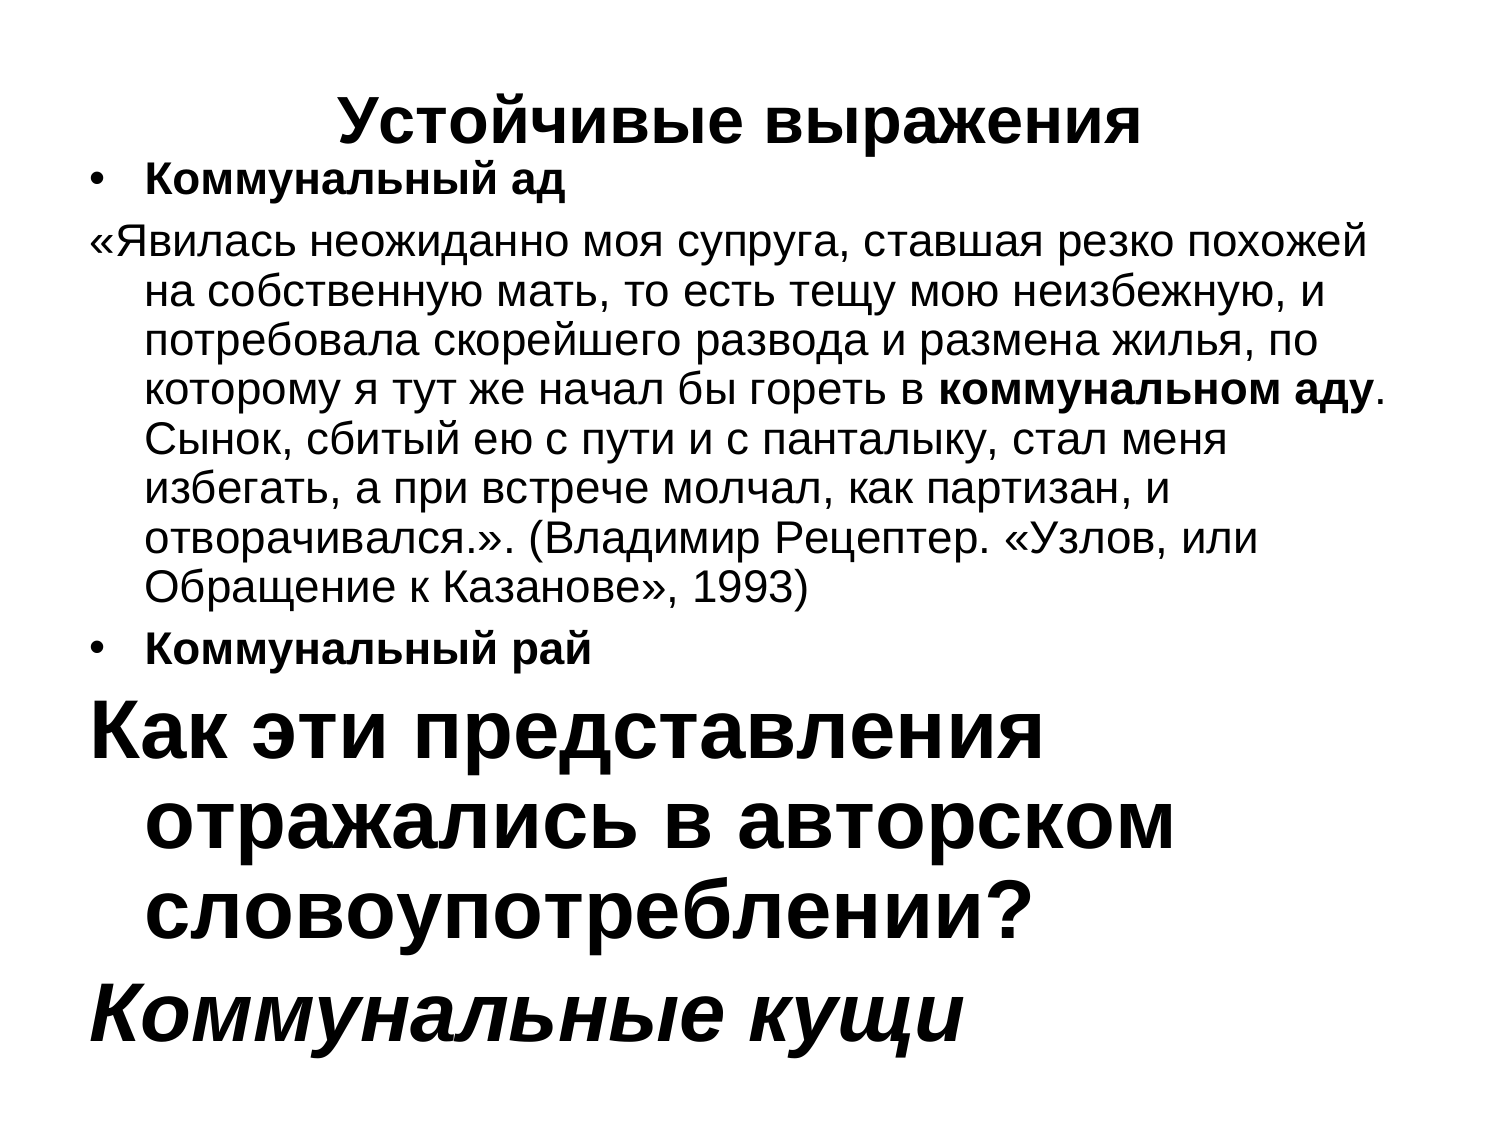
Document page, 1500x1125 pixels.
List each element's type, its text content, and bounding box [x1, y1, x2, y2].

list Коммунальный ад «Явилась неожиданно моя супруга, ставшая резко похожей на собственную мать, то есть тещу мою неизбежную, и потребовала скорейшего развода и размена жилья, по которому я тут же начал бы гореть в коммунальном аду. Сынок, сбитый ею с пути и с панталыку, стал меня избегать, а при встрече молчал, как партизан, и отворачивался.». (Владимир Рецептер. «Узлов, или Обращение к Казанове», 1993) Коммунальный рай Как эти представления отражались в авторском словоупотреблении? Коммунальные кущи [75, 147, 1426, 1125]
title Устойчивые выражения [75, 0, 1426, 147]
